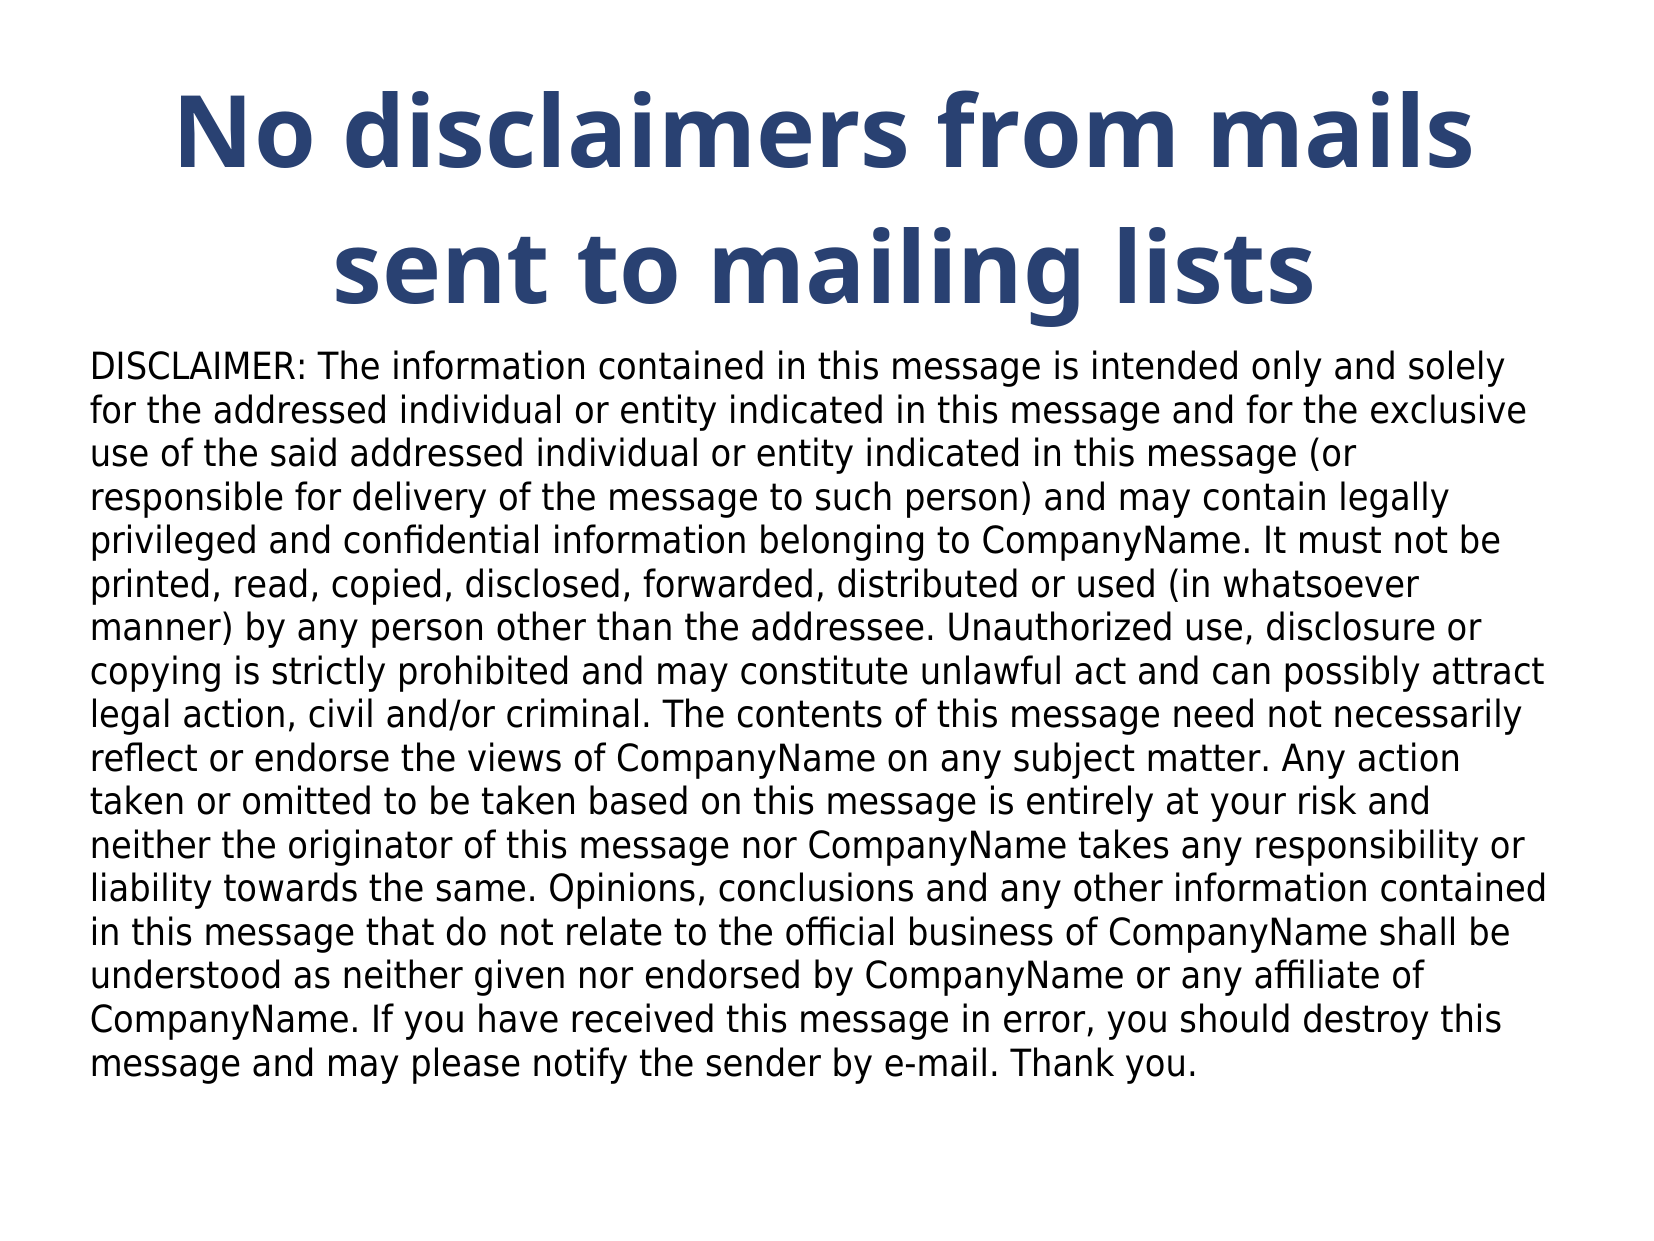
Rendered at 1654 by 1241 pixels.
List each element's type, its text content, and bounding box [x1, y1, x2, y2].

text_box No disclaimers from mails sent to mailing lists [37, 52, 1613, 343]
text_box DISCLAIMER: The information contained in this message is intended only and solely for the addressed individual or entity indicated in this message and for the exclusive use of the said addressed individual or entity indicated in this message (or responsible for delivery of the message to such person) and may contain legally privileged and confidential information belonging to CompanyName. It must not be printed, read, copied, disclosed, forwarded, distributed or used (in whatsoever manner) by any person other than the addressee. Unauthorized use, disclosure or copying is strictly prohibited and may constitute unlawful act and can possibly attract legal action, civil and/or criminal. The contents of this message need not necessarily reflect or endorse the views of CompanyName on any subject matter. Any action taken or omitted to be taken based on this message is entirely at your risk and neither the originator of this message nor CompanyName takes any responsibility or liability towards the same. Opinions, conclusions and any other information contained in this message that do not relate to the official business of CompanyName shall be understood as neither given nor endorsed by CompanyName or any affiliate of CompanyName. If you have received this message in error, you should destroy this message and may please notify the sender by e-mail. Thank you. [75, 337, 1576, 1180]
